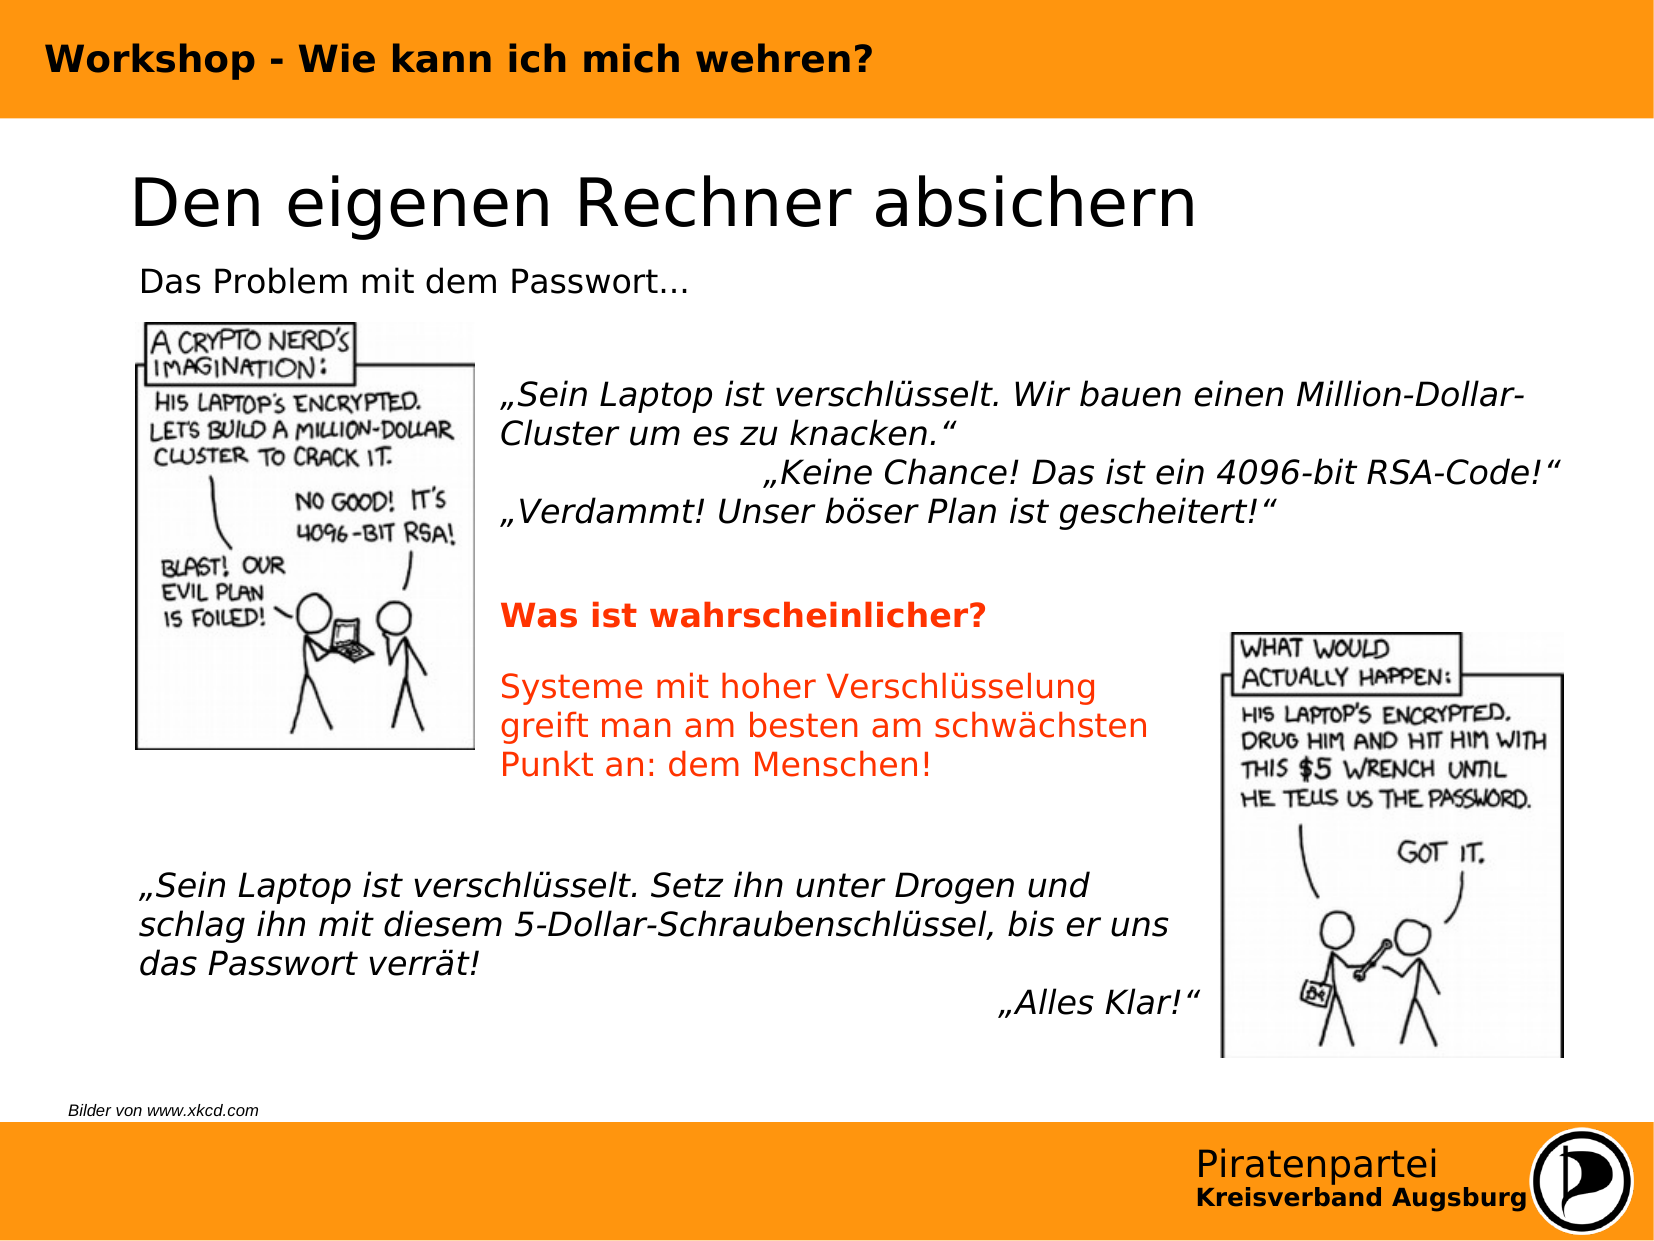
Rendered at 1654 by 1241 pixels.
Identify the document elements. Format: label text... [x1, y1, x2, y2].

text_box Den eigenen Rechner absichern [115, 155, 1560, 248]
text_box Workshop - Wie kann ich mich wehren? [29, 29, 1329, 88]
picture [135, 322, 475, 750]
text_box „Sein Laptop ist verschlüsselt. Setz ihn unter Drogen und schlag ihn mit diesem 5-Dollar-Schraubenschlüssel, bis er uns das Passwort verrät! „Alles Klar!“ [123, 857, 1216, 1052]
picture [1529, 1127, 1634, 1235]
text_box Das Problem mit dem Passwort... [123, 253, 1559, 312]
picture [1219, 632, 1564, 1058]
text_box Bilder von www.xkcd.com [53, 1092, 842, 1127]
text_box Systeme mit hoher Verschlüsselung greift man am besten am schwächsten Punkt an: dem Menschen! [485, 658, 1205, 838]
text_box Was ist wahrscheinlicher? [485, 588, 1205, 646]
text_box „Sein Laptop ist verschlüsselt. Wir bauen einen Million-Dollar-Cluster um es zu knacken.“ „Keine Chance! Das ist ein 4096-bit RSA-Code!“ „Verdammt! Unser böser Plan ist gescheitert!“ [485, 367, 1578, 562]
